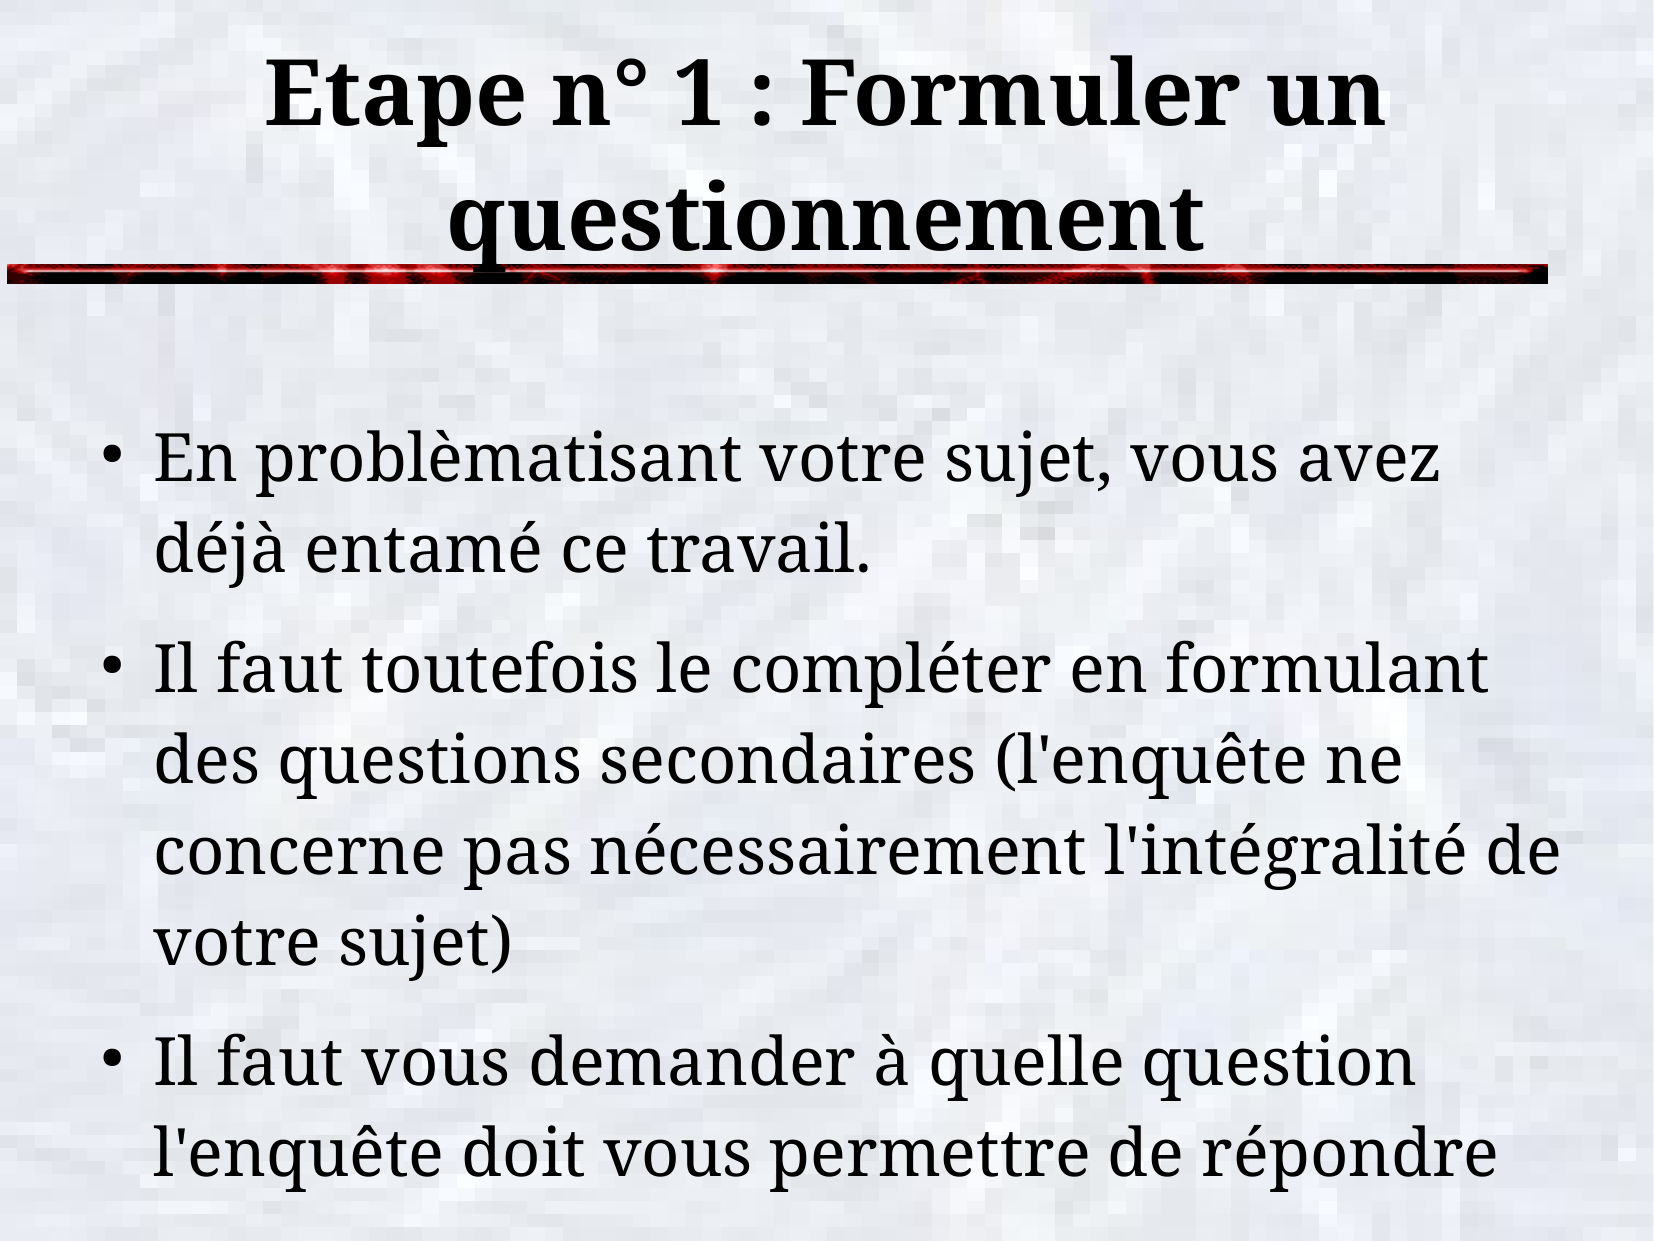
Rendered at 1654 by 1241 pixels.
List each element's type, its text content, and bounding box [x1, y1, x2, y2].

title Etape n° 1 : Formuler un questionnement [82, 49, 1571, 257]
list En problèmatisant votre sujet, vous avez déjà entamé ce travail. Il faut toutefois le compléter en formulant des questions secondaires (l'enquête ne concerne pas nécessairement l'intégralité de votre sujet) Il faut vous demander à quelle question l'enquête doit vous permettre de répondre [82, 290, 1571, 1109]
picture [0, 0, 1654, 1241]
